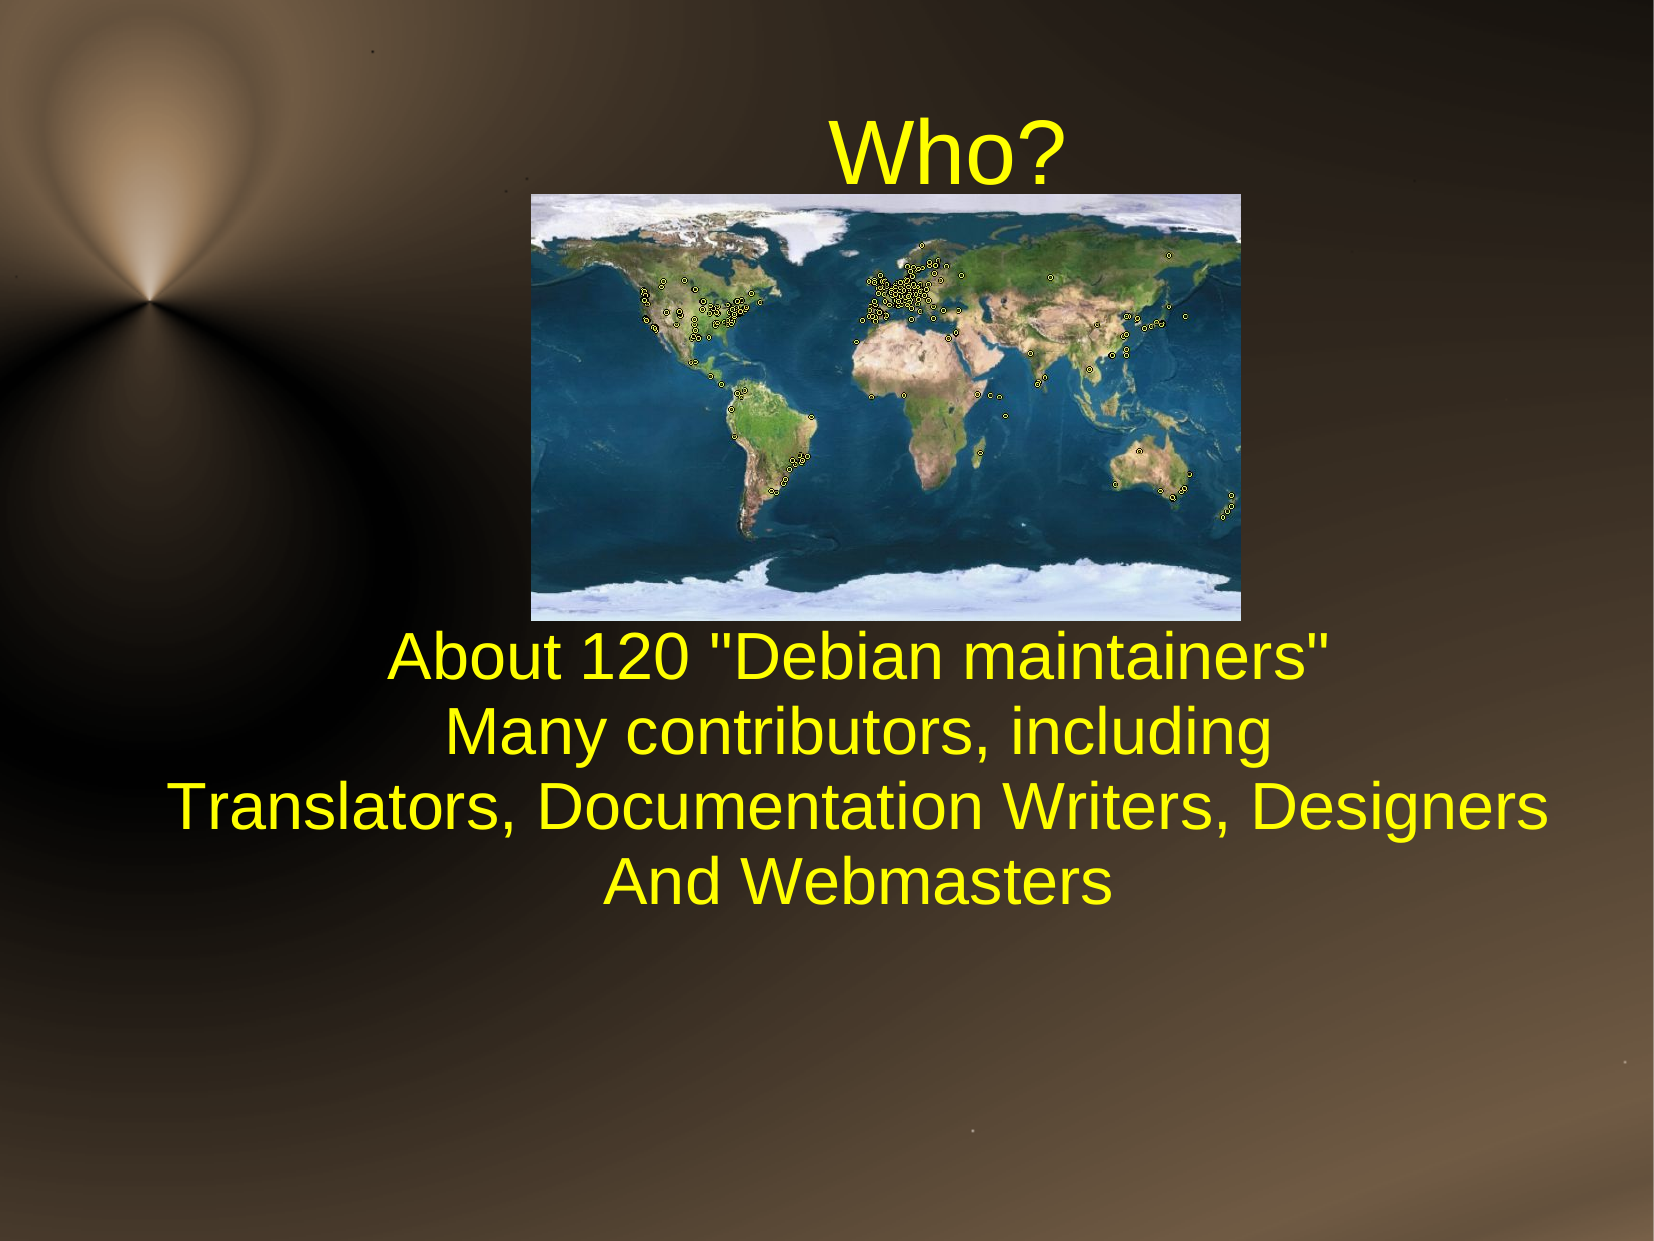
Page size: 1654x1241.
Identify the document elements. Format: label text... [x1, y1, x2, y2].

subtitle About 900 developers About 120 "Debian maintainers" Many contributors, including Translators, Documentation Writers, Designers And Webmasters [147, 361, 1571, 1102]
picture [0, 0, 1654, 1241]
title Who? [324, 56, 1571, 250]
